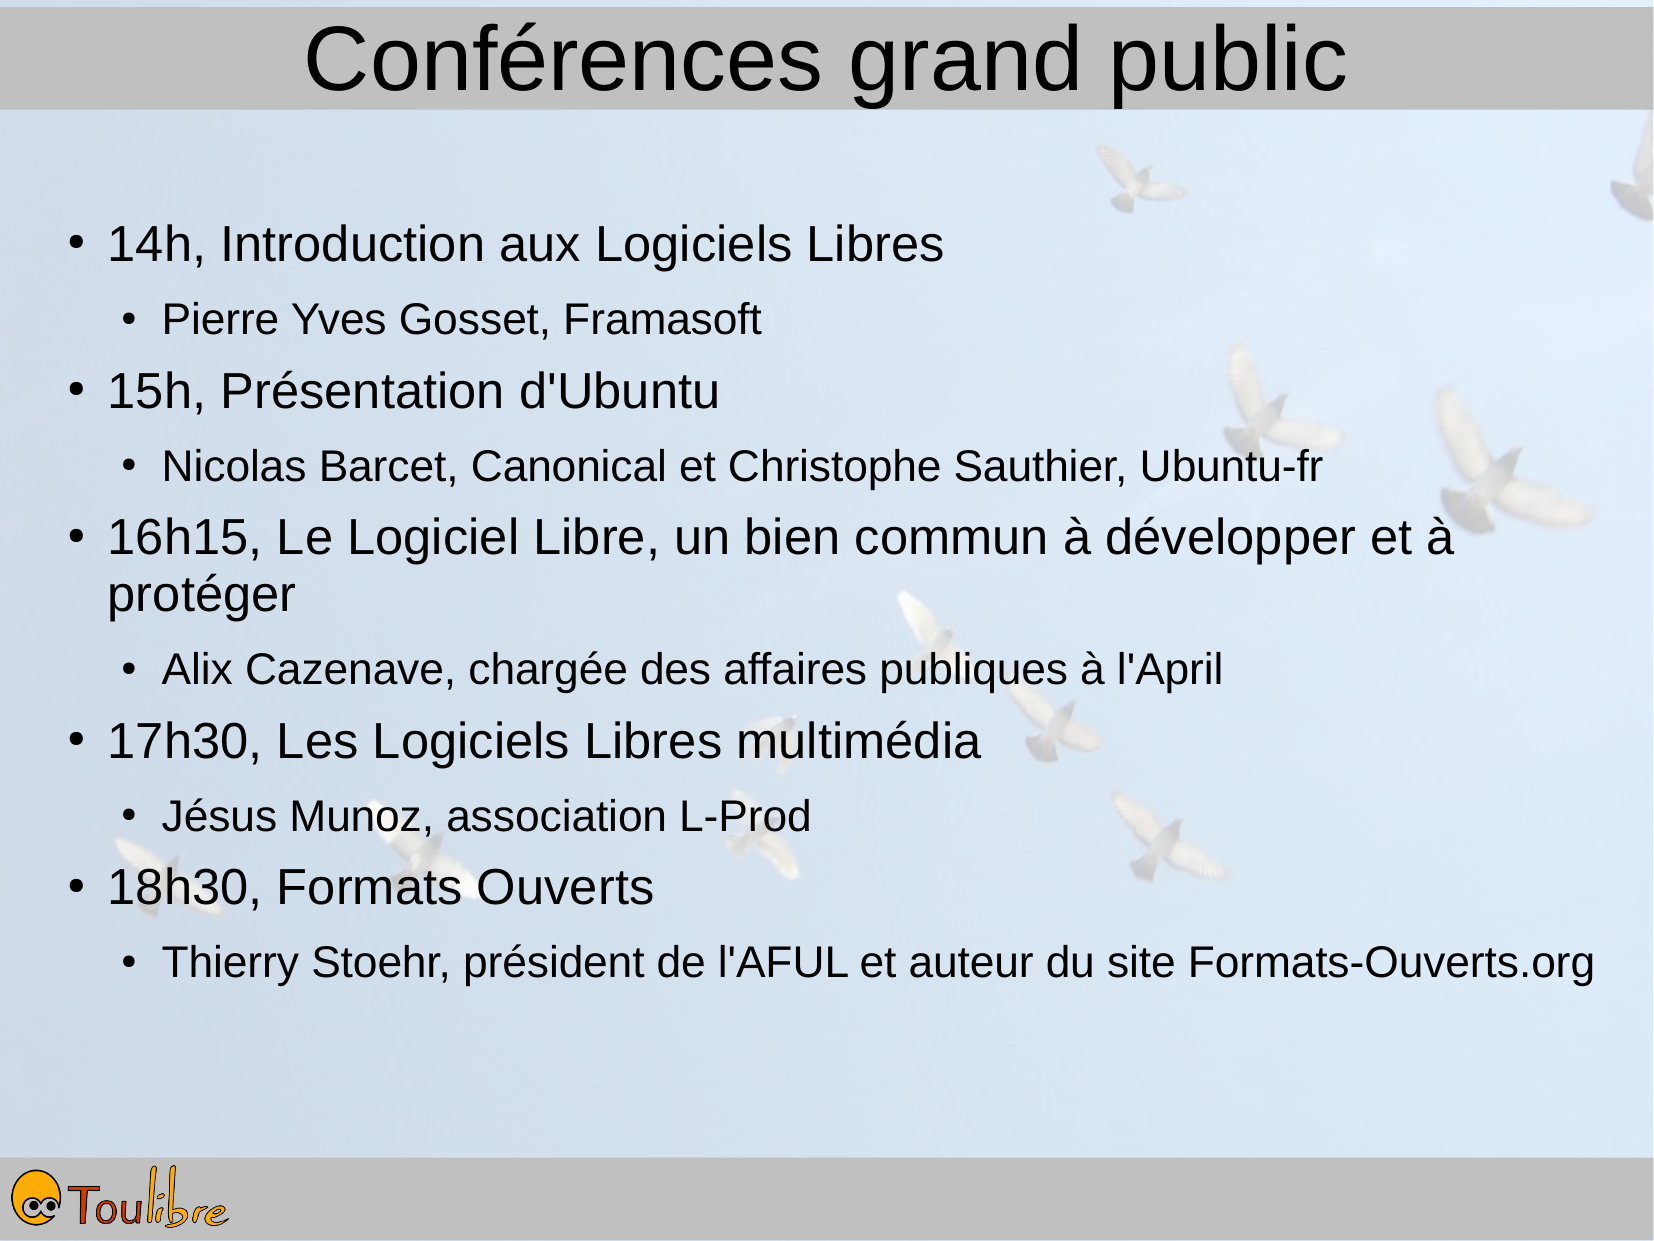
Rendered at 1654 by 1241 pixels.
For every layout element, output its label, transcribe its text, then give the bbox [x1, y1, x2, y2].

list 14h, Introduction aux Logiciels Libres Pierre Yves Gosset, Framasoft 15h, Présentation d'Ubuntu Nicolas Barcet, Canonical et Christophe Sauthier, Ubuntu-fr 16h15, Le Logiciel Libre, un bien commun à développer et à protéger Alix Cazenave, chargée des affaires publiques à l'April 17h30, Les Logiciels Libres multimédia Jésus Munoz, association L-Prod 18h30, Formats Ouverts Thierry Stoehr, président de l'AFUL et auteur du site Formats-Ouverts.org [53, 215, 1612, 1034]
picture [11, 1165, 229, 1228]
title Conférences grand public [0, 7, 1654, 110]
